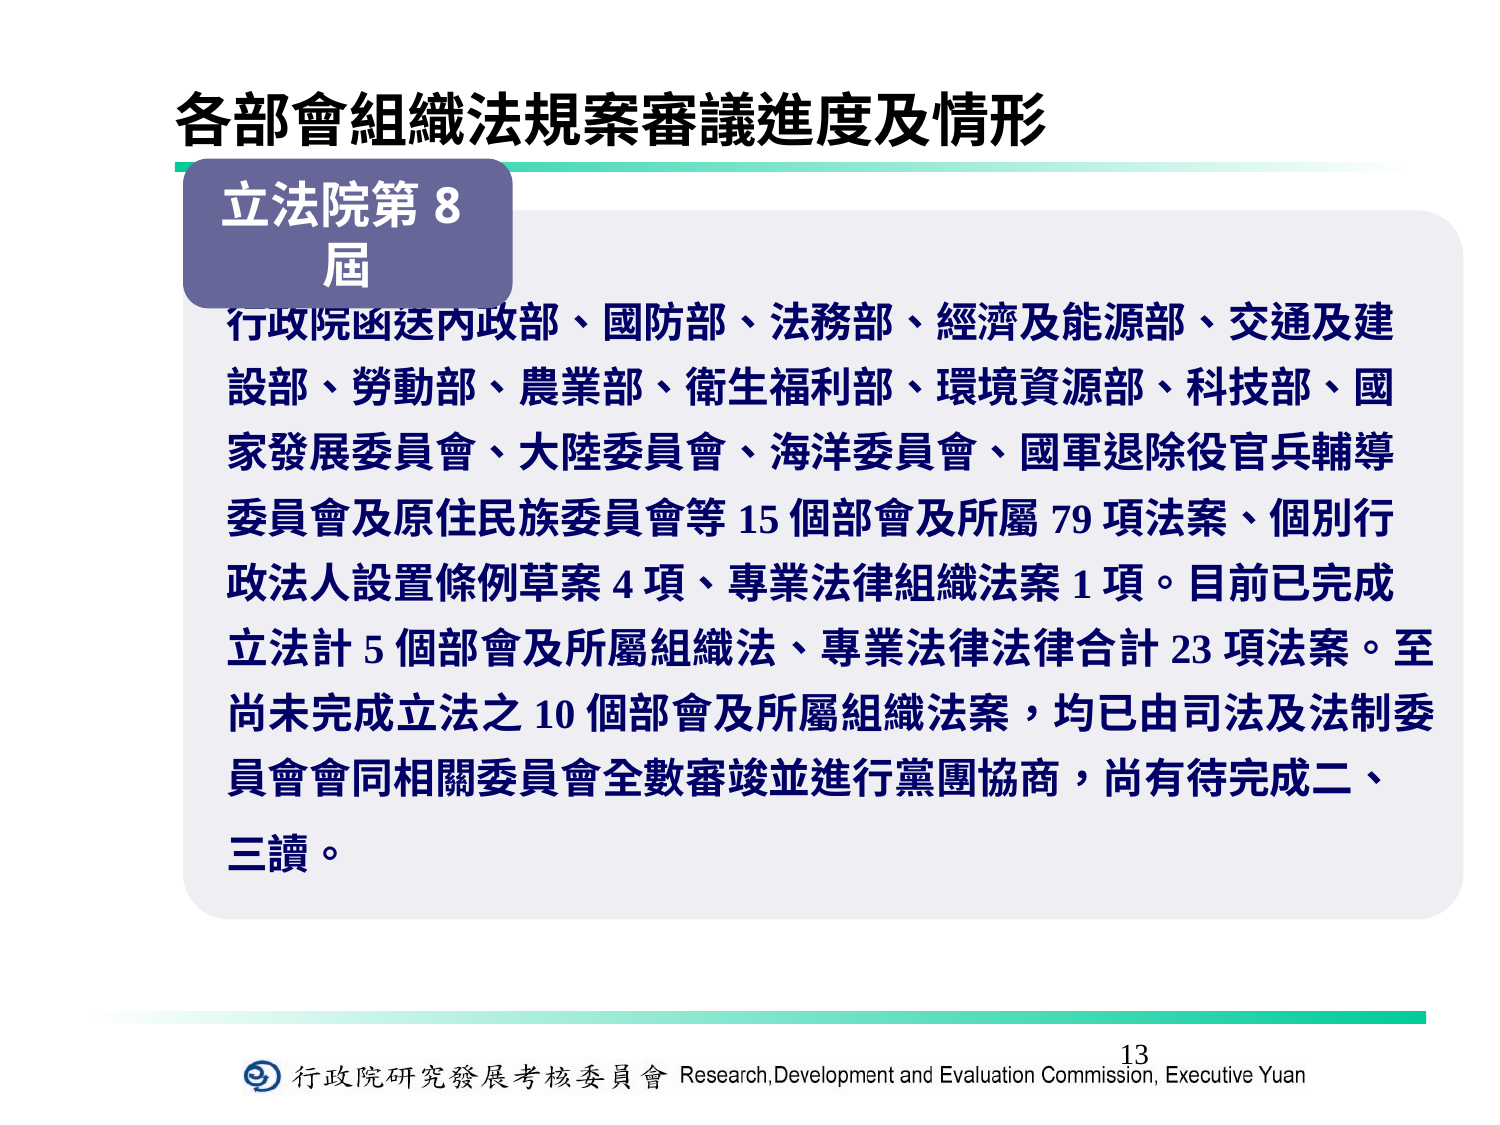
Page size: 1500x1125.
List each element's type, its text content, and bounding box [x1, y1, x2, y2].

text_box [1104, 1027, 1455, 1106]
title 各部會組織法規案審議進度及情形 [159, 42, 1317, 193]
text_box 立法院第8屆 [183, 158, 513, 309]
text_box 行政院函送內政部、國防部、法務部、經濟及能源部、交通及建設部、勞動部、農業部、衛生福利部、環境資源部、科技部、國家發展委員會、大陸委員會、海洋委員會、國軍退除役官兵輔導委員會及原住民族委員會等15個部會及所屬79項法案、個別行政法人設置條例草案4項、專業法律組織法案1項。目前已完成立法計5個部會及所屬組織法、專業法律法律合計23項法案。至尚未完成立法之10個部會及所屬組織法案，均已由司法及法制委員會會同相關委員會全數審竣並進行黨團協商，尚有待完成二、三讀。 [183, 210, 1464, 920]
